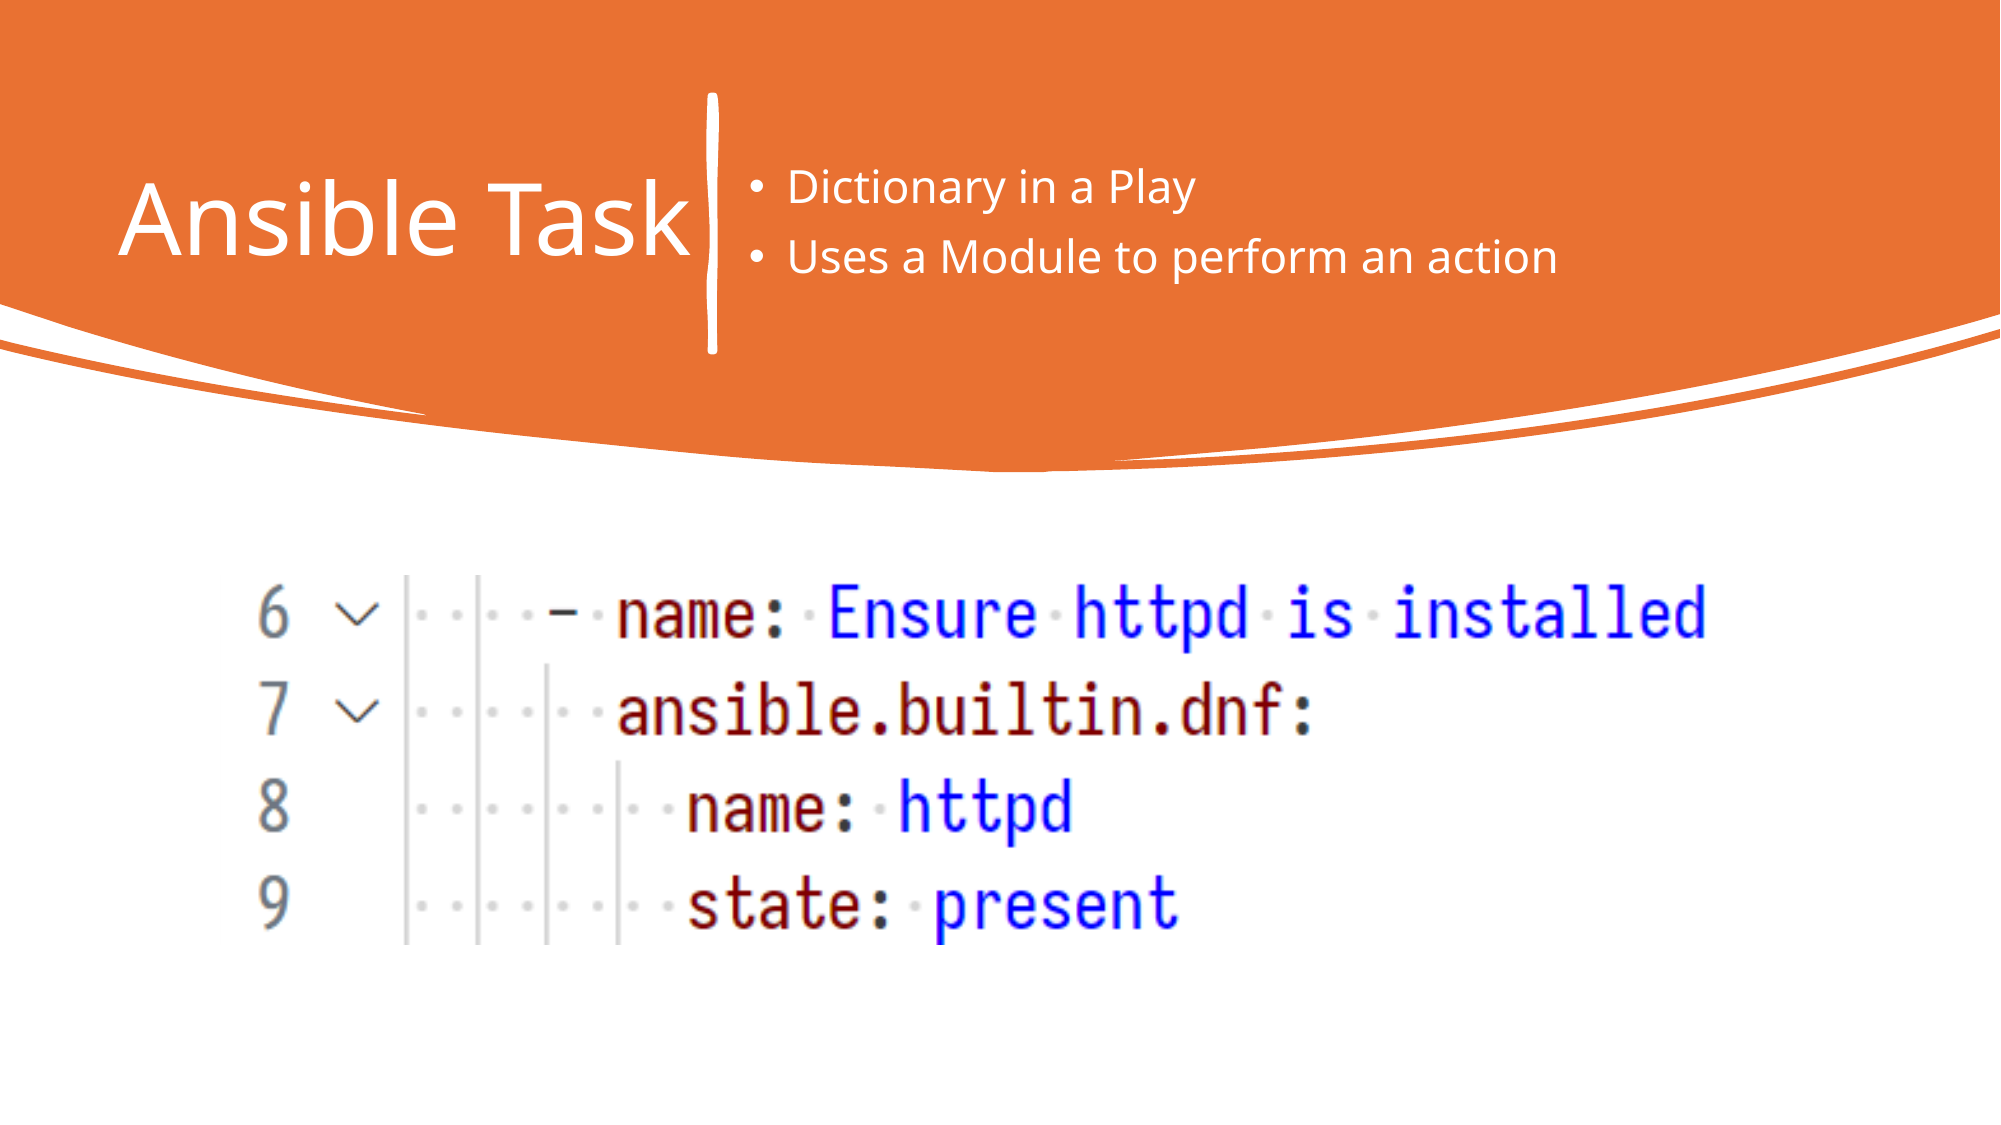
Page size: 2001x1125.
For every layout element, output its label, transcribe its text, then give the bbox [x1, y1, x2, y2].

title Ansible Task [103, 103, 712, 344]
list Dictionary in a Play Uses a Module to perform an action [733, 103, 1895, 344]
picture [219, 575, 1781, 945]
text_box [0, 0, 2000, 473]
